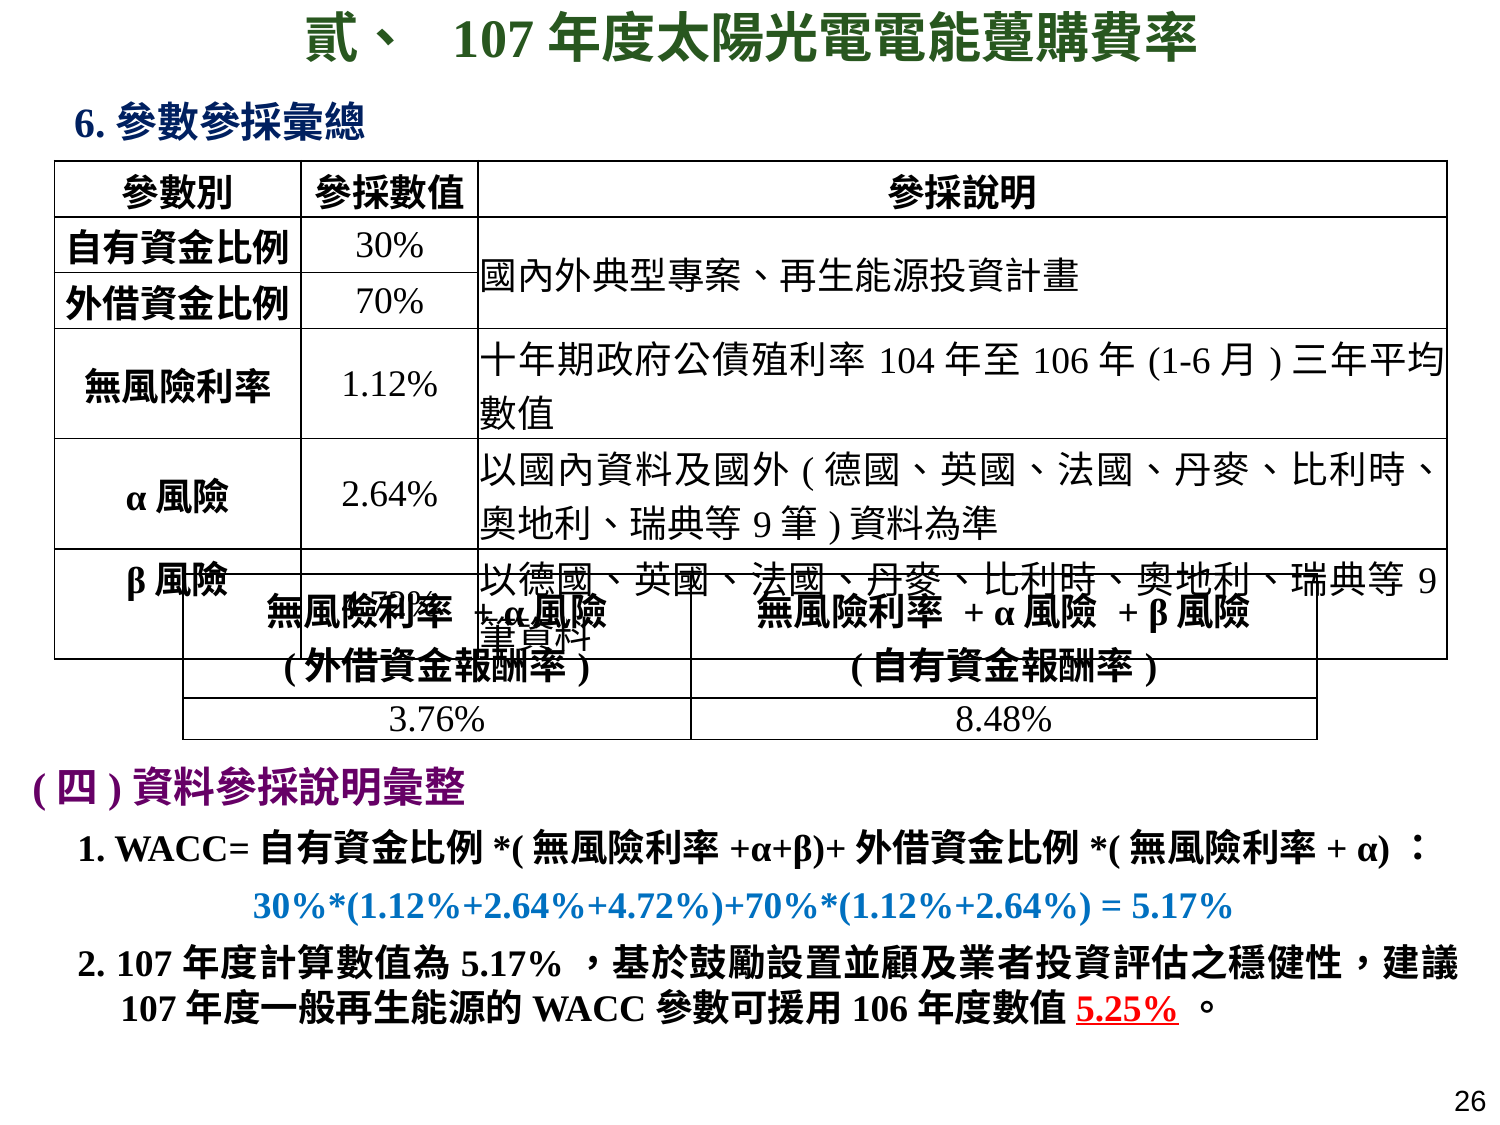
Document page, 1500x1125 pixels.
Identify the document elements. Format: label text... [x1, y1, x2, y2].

table_cell β風險 [55, 550, 300, 658]
table_header 參採說明 [479, 162, 1446, 216]
table_cell 自有資金比例 [55, 218, 300, 272]
table_header 參採數值 [302, 162, 477, 216]
text_box 6.參數參採彙總 [29, 78, 1436, 155]
table_cell α風險 [55, 439, 300, 548]
table_cell 2.64% [302, 439, 477, 548]
text_box (四)資料參採說明彙整 1. WACC=自有資金比例*(無風險利率+α+β)+外借資金比例*(無風險利率+ α)： 30%*(1.12%+2.64%+4.72%)+70%*(1.12%+2.64%) = 5.17% 2. 107年度計算數值為5.17%，基於鼓勵設置並顧及業者投資評估之穩健性，建議107年度一般再生能源的WACC參數可援用106年度數值5.25%。 [17, 751, 1483, 1035]
text_box 貳、 107年度太陽光電電能躉購費率 [78, 0, 1425, 90]
table_cell 70% [302, 273, 477, 328]
table_cell 8.48% [692, 699, 1316, 739]
table_cell 以德國、英國、法國、丹麥、比利時、奧地利、瑞典等9筆資料 [479, 550, 1446, 658]
table_cell 無風險利率 [55, 329, 300, 438]
table_cell 十年期政府公債殖利率104年至106年(1-6月)三年平均數值 [479, 329, 1446, 438]
table_header 無風險利率 + α風險 (外借資金報酬率) [184, 660, 690, 697]
table_cell 30% [302, 218, 477, 272]
table_cell 國內外典型專案、再生能源投資計畫 [479, 218, 1446, 328]
table_cell 1.12% [302, 329, 477, 438]
table_cell 3.76% [184, 699, 690, 739]
table_header 參數別 [55, 162, 300, 216]
table_header 無風險利率 + α風險 + β風險 (自有資金報酬率) [692, 660, 1316, 697]
table_cell 4.72% [302, 550, 477, 658]
table_cell 以國內資料及國外(德國、英國、法國、丹麥、比利時、奧地利、瑞典等9筆)資料為準 [479, 439, 1446, 548]
table_cell 外借資金比例 [55, 273, 300, 328]
slide_number <編號> [1151, 1074, 1500, 1125]
